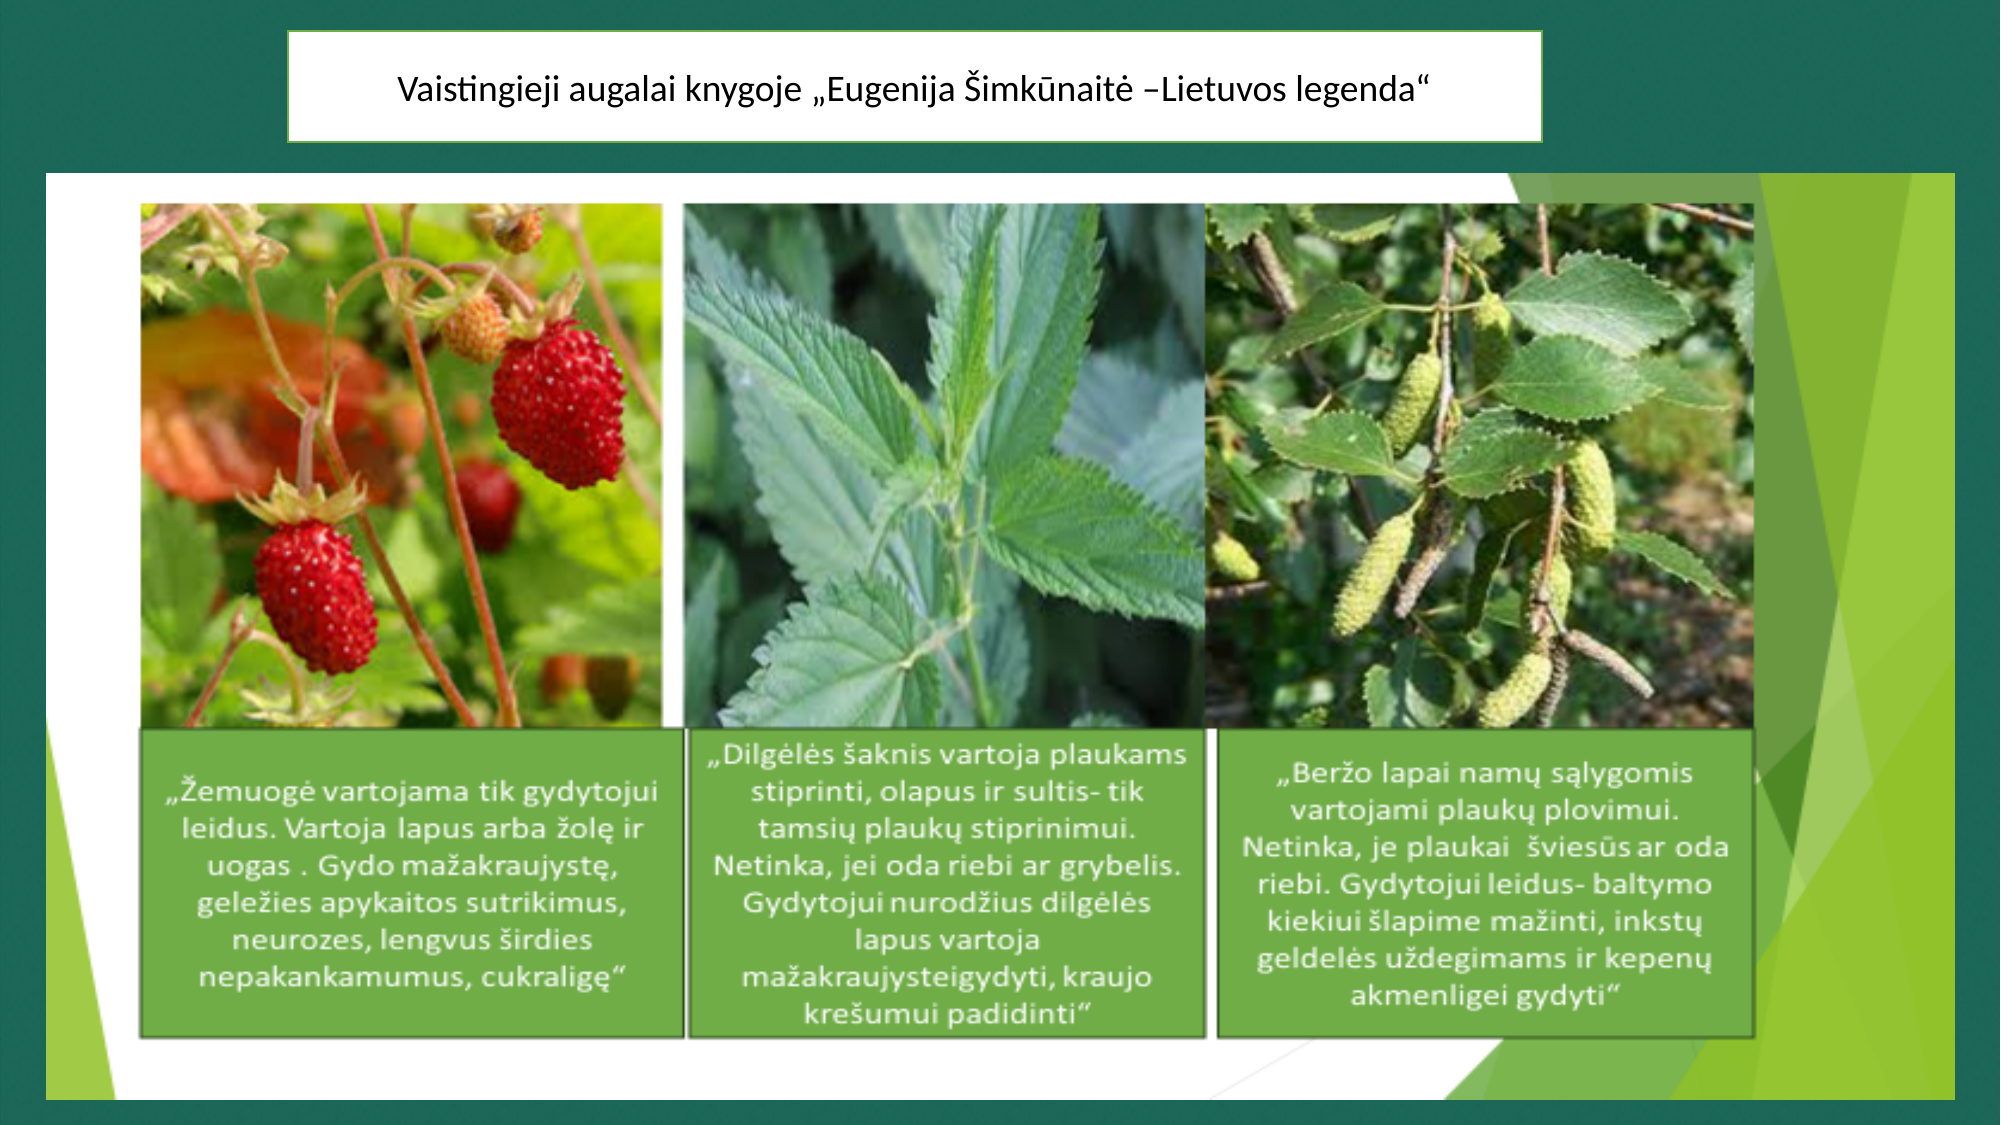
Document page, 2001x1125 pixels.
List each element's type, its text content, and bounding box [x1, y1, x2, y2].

text_box Vaistingieji augalai knygoje „Eugenija Šimkūnaitė –Lietuvos legenda“ [288, 31, 1542, 142]
text_box [0, 0, 2000, 1125]
picture [46, 173, 1955, 1100]
